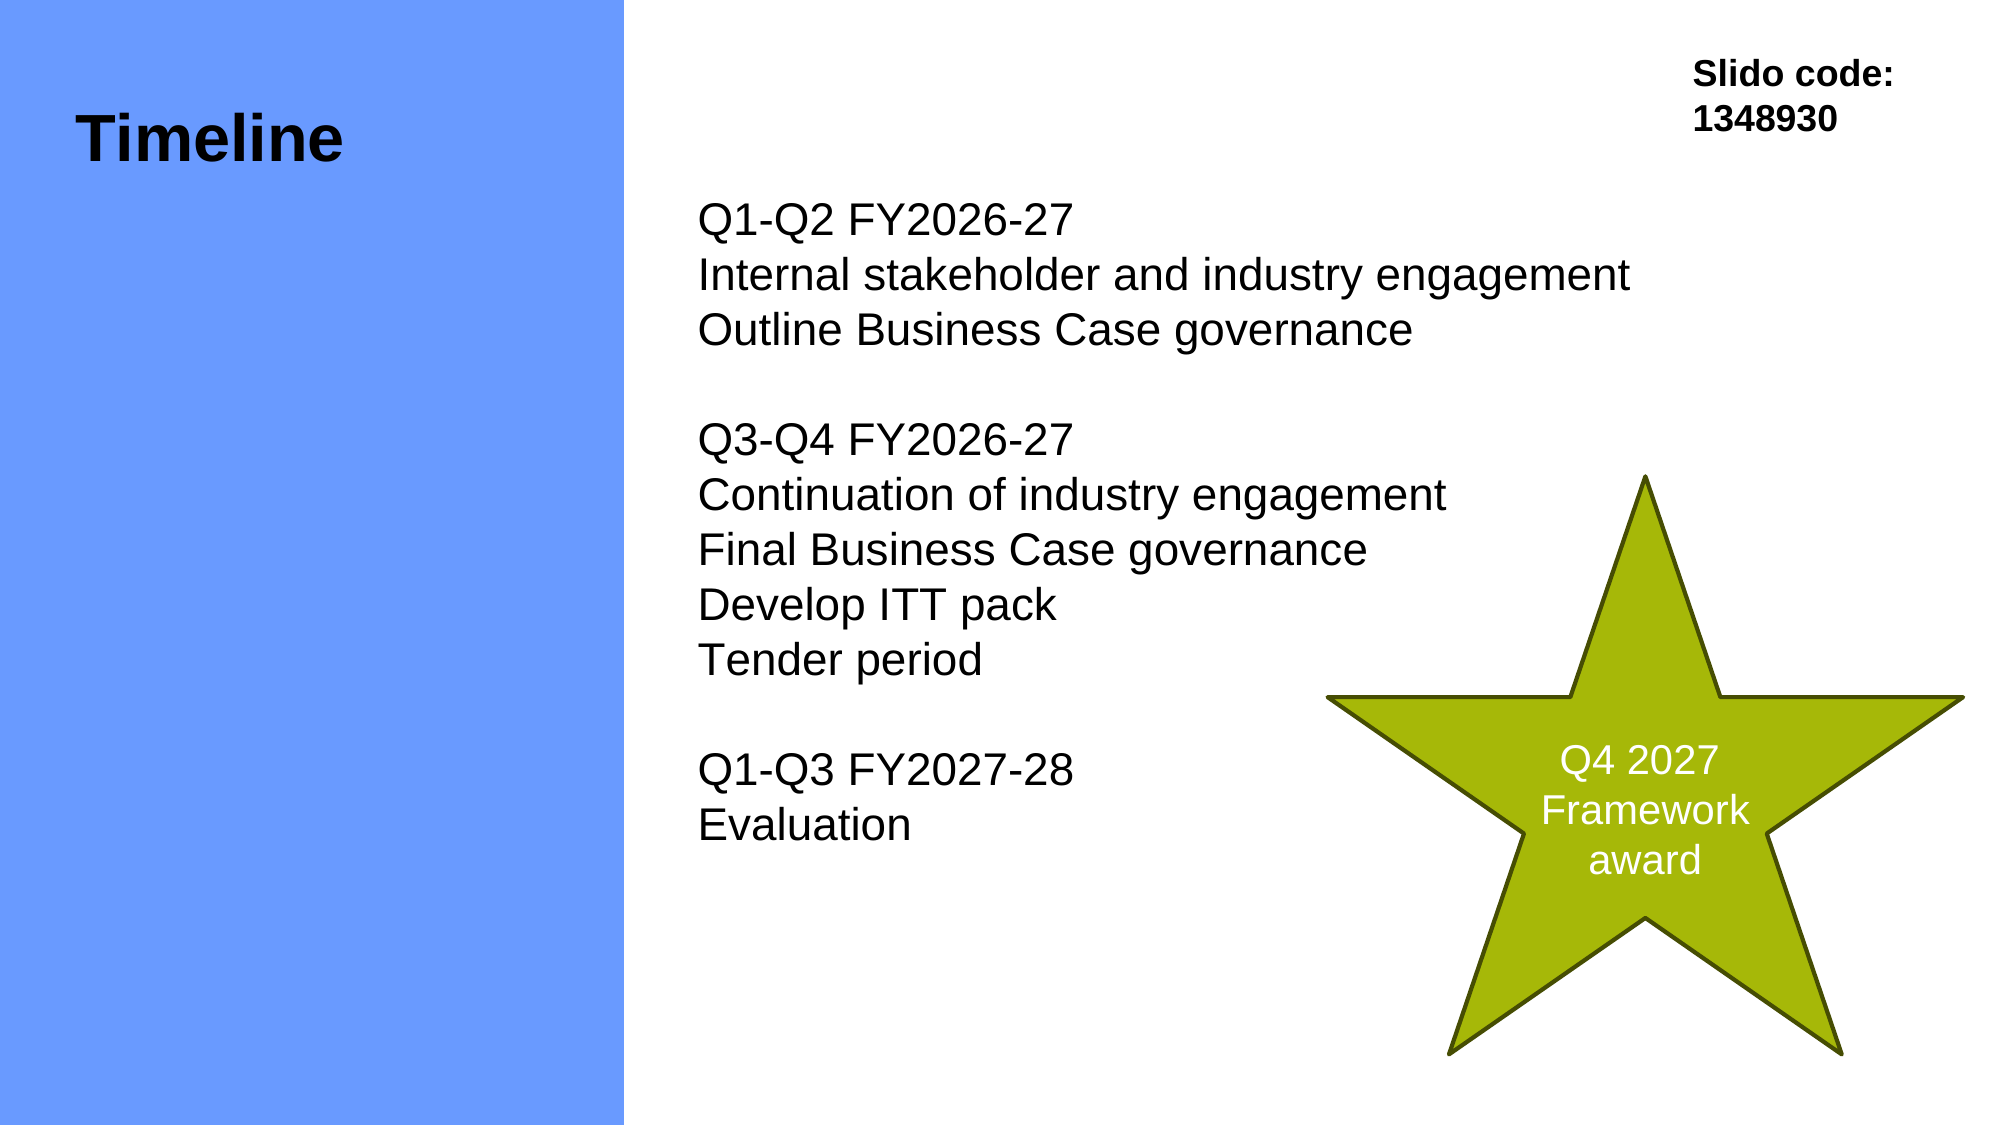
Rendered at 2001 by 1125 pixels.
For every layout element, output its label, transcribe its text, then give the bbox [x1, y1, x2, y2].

text_box Q4 2027 Framework award [1327, 476, 1964, 1055]
title Timeline [75, 94, 577, 346]
title Q1-Q2 FY2026-27 Internal stakeholder and industry engagement Outline Business Case governance Q3-Q4 FY2026-27 Continuation of industry engagement Final Business Case governance Develop ITT pack Tender period Q1-Q3 FY2027-28 Evaluation [697, 189, 1888, 734]
text_box Slido code: 1348930 [1677, 33, 1978, 129]
